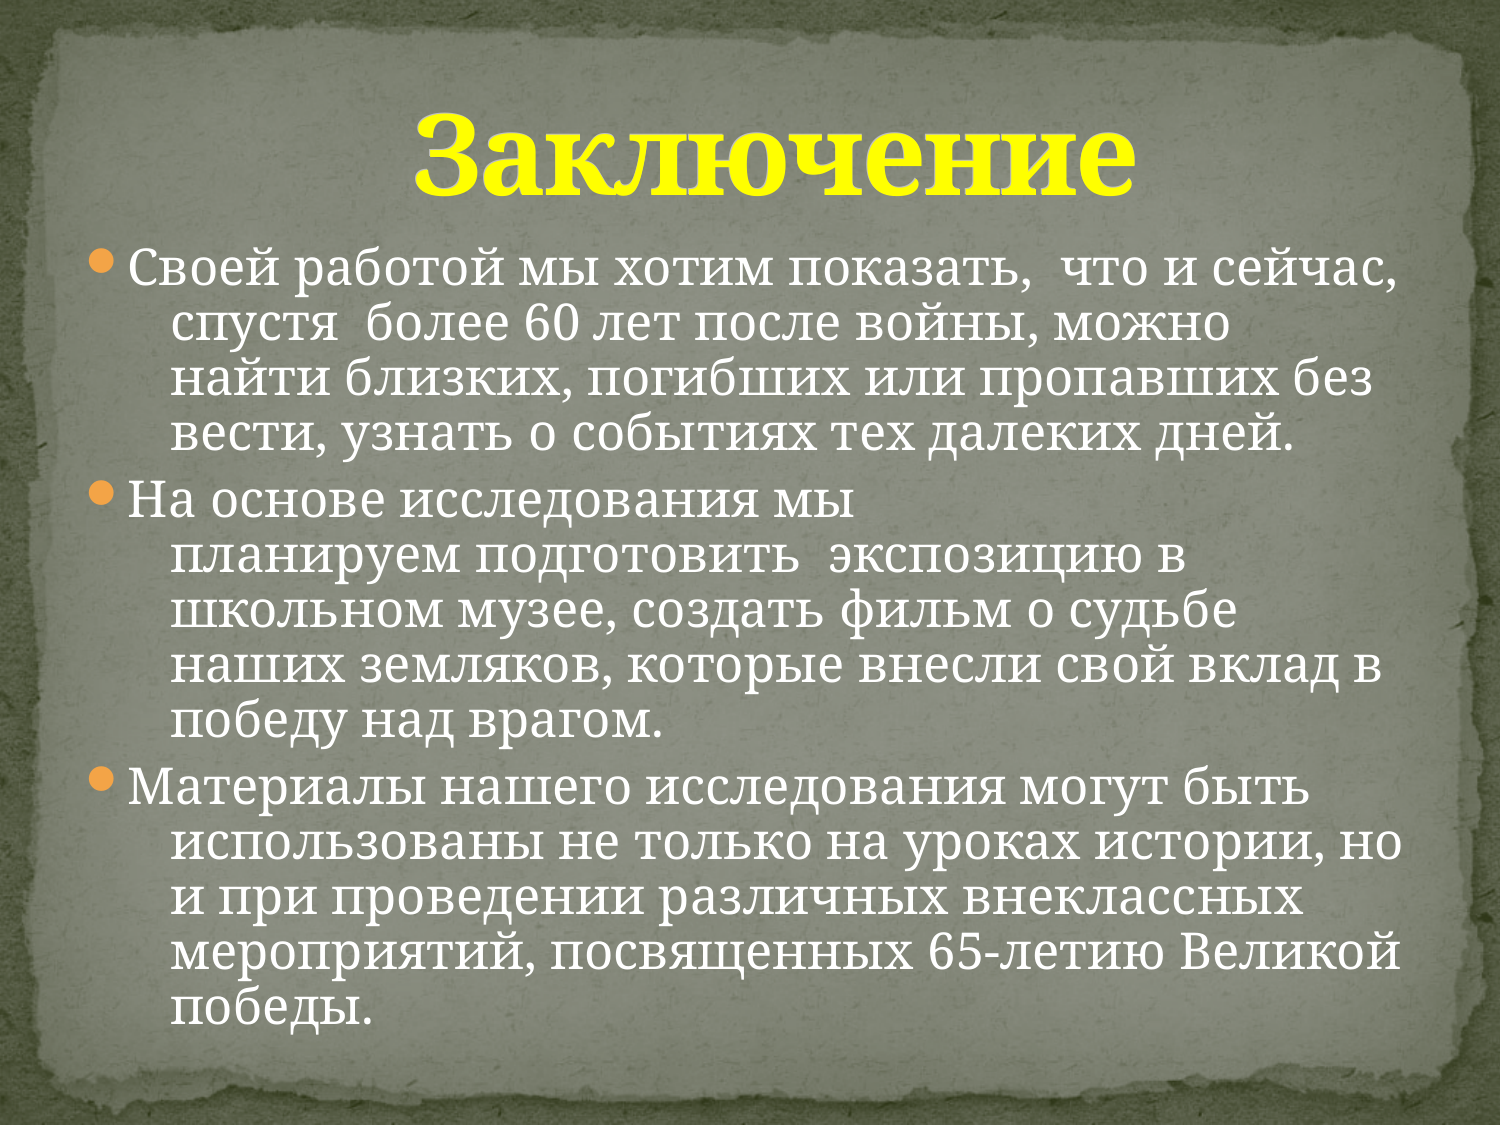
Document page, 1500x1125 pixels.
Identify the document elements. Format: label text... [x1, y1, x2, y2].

list Своей работой мы хотим показать, что и сейчас, спустя более 60 лет после войны, можно найти близких, погибших или пропавших без вести, узнать о событиях тех далеких дней. На основе исследования мы планируем подготовить экспозицию в школьном музее, создать фильм о судьбе наших земляков, которые внесли свой вклад в победу над врагом. Материалы нашего исследования могут быть использованы не только на уроках истории, но и при проведении различных внеклассных мероприятий, посвященных 65-летию Великой победы. [70, 234, 1421, 1083]
title Заключение [75, 24, 1426, 225]
